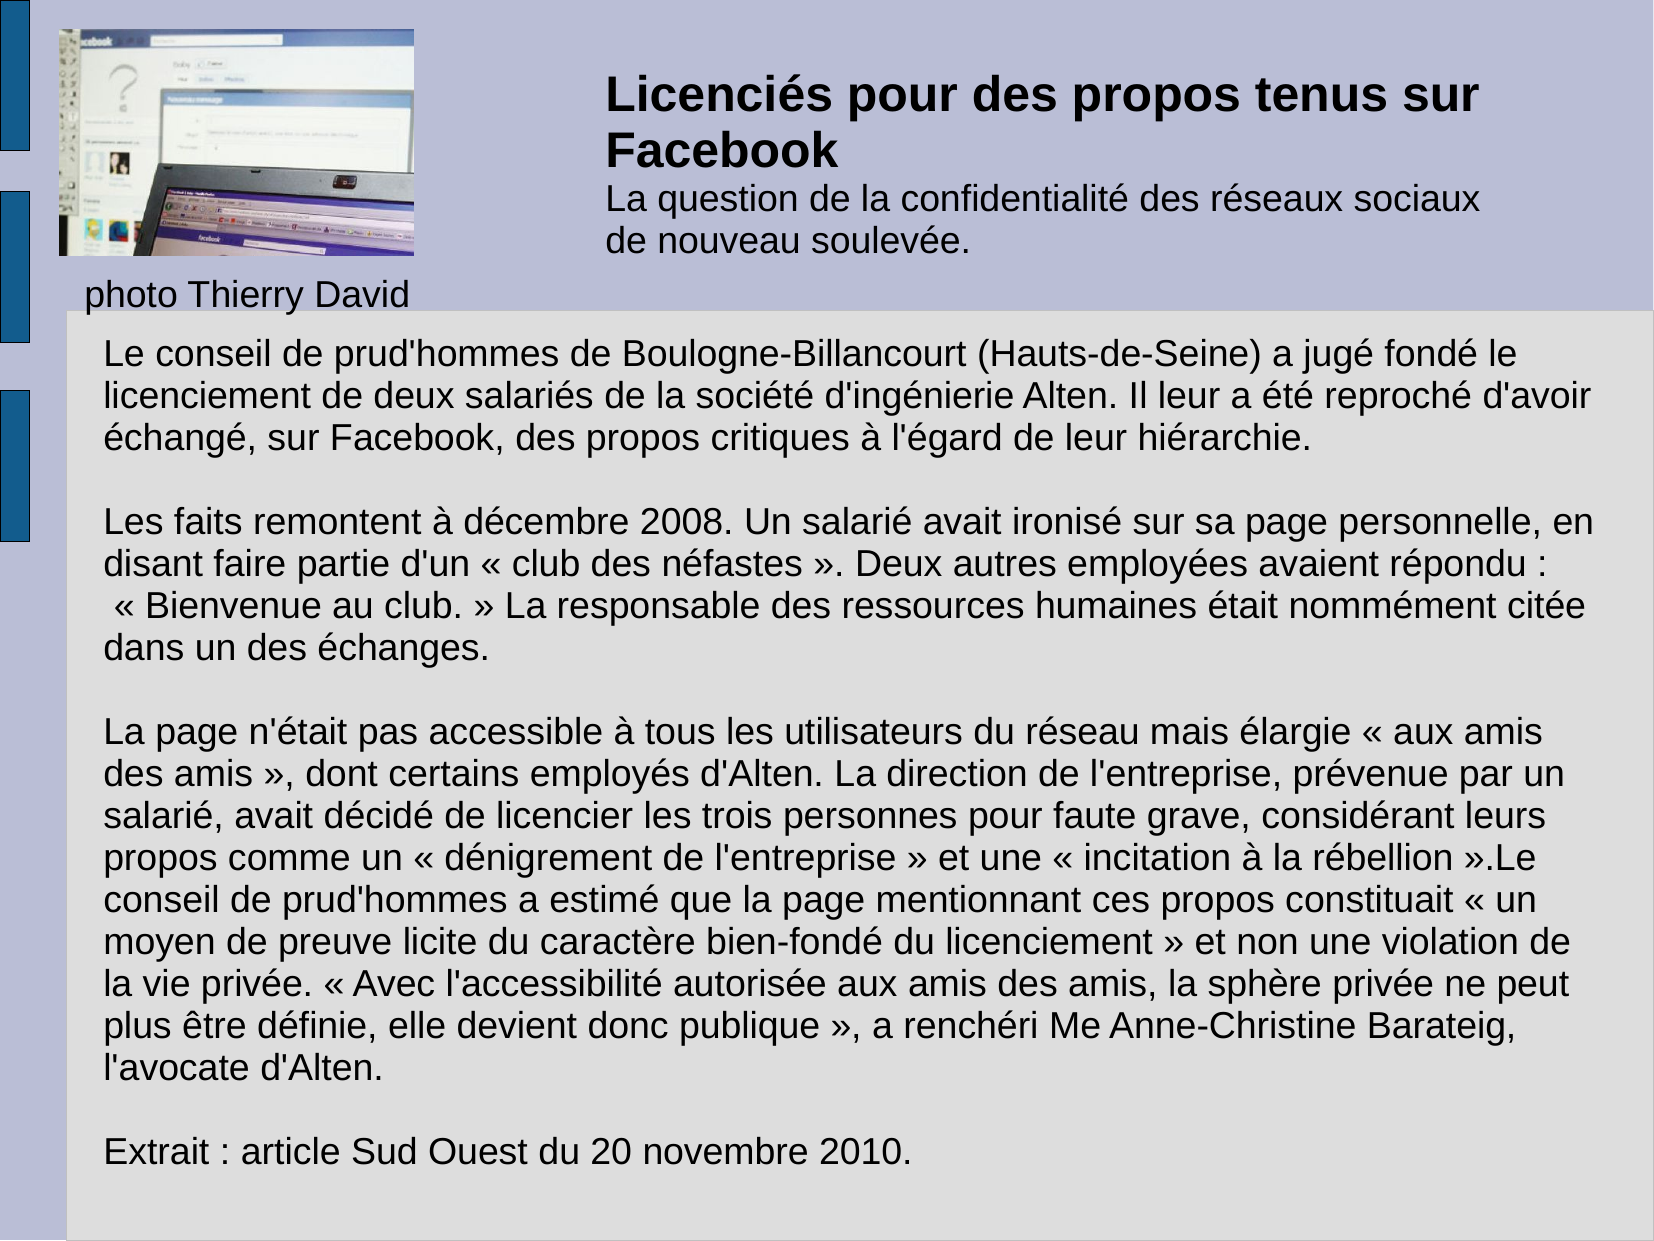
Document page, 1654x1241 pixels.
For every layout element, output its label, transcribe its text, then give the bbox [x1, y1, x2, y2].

text_box photo Thierry David [59, 265, 443, 323]
picture [59, 29, 414, 256]
text_box Le conseil de prud'hommes de Boulogne-Billancourt (Hauts-de-Seine) a jugé fondé le licenciement de deux salariés de la société d'ingénierie Alten. Il leur a été reproché d'avoir échangé, sur Facebook, des propos critiques à l'égard de leur hiérarchie. Les faits remontent à décembre 2008. Un salarié avait ironisé sur sa page personnelle, en disant faire partie d'un « club des néfastes ». Deux autres employées avaient répondu : « Bienvenue au club. » La responsable des ressources humaines était nommément citée dans un des échanges. La page n'était pas accessible à tous les utilisateurs du réseau mais élargie « aux amis des amis », dont certains employés d'Alten. La direction de l'entreprise, prévenue par un salarié, avait décidé de licencier les trois personnes pour faute grave, considérant leurs propos comme un « dénigrement de l'entreprise » et une « incitation à la rébellion ».Le conseil de prud'hommes a estimé que la page mentionnant ces propos constituait « un moyen de preuve licite du caractère bien-fondé du licenciement » et non une violation de la vie privée. « Avec l'accessibilité autorisée aux amis des amis, la sphère privée ne peut plus être définie, elle devient donc publique », a renchéri Me Anne-Christine Barateig, l'avocate d'Alten. Extrait : article Sud Ouest du 20 novembre 2010. [88, 325, 1625, 1182]
text_box Licenciés pour des propos tenus sur Facebook La question de la confidentialité des réseaux sociaux de nouveau soulevée. [590, 59, 1536, 272]
